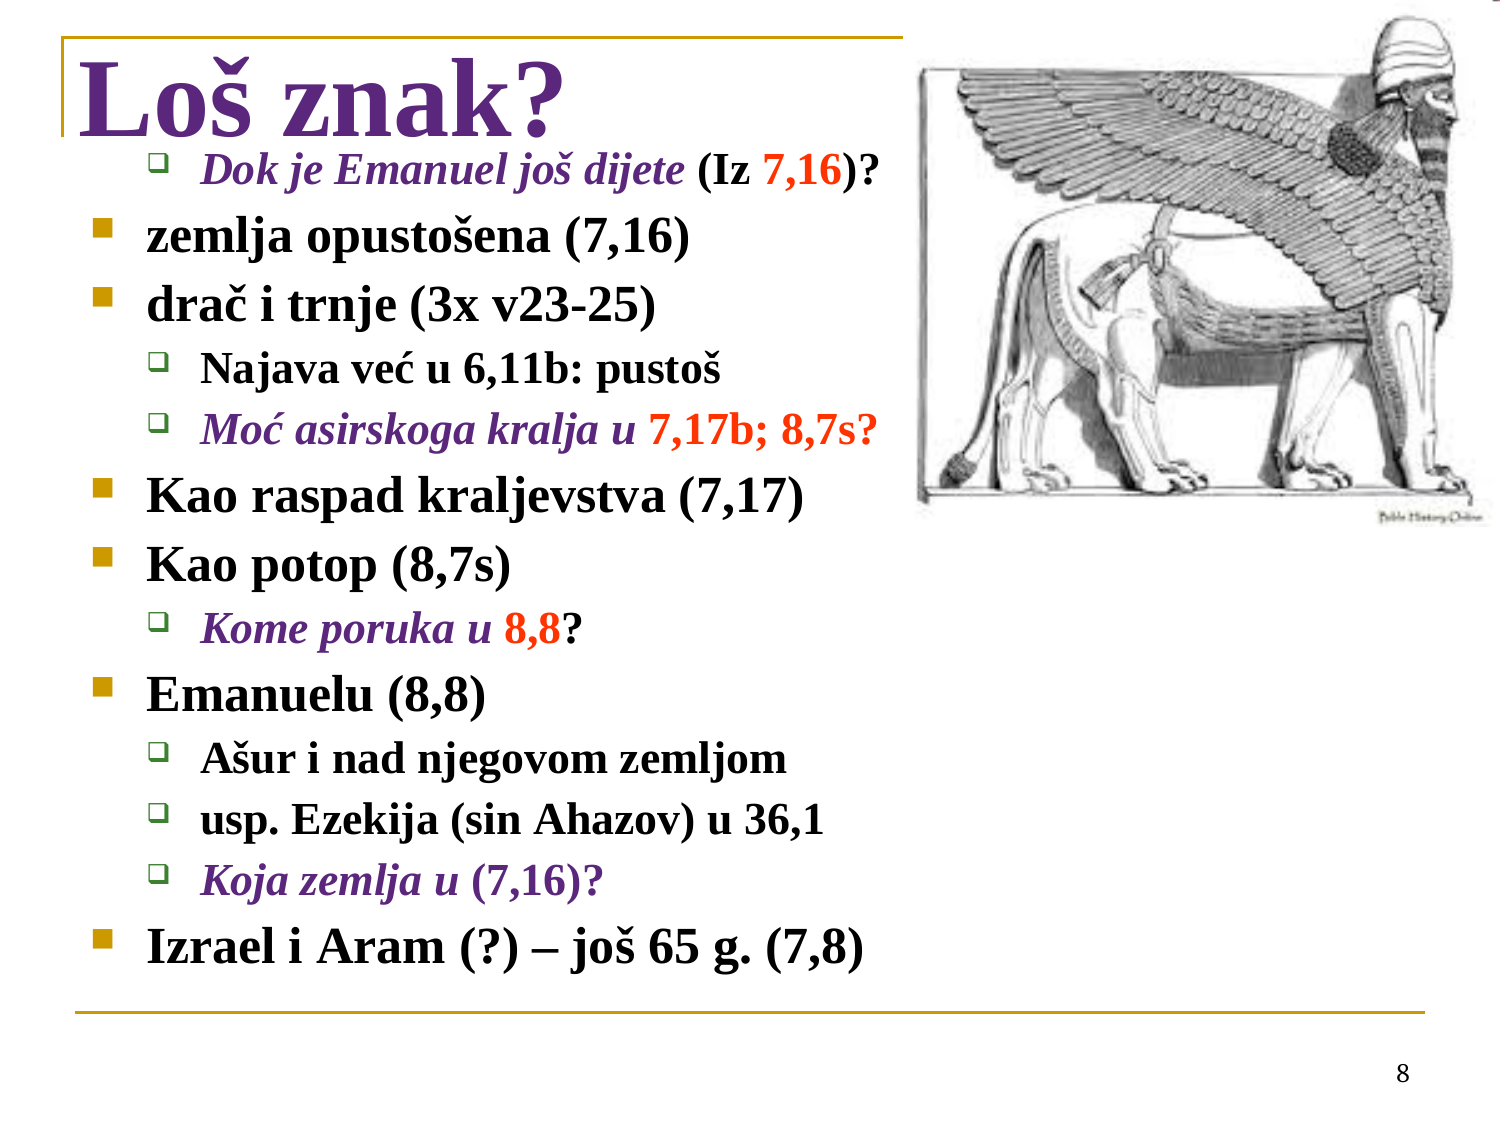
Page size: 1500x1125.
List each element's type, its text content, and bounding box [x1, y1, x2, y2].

text_box <number> [1074, 1024, 1426, 1100]
picture [903, 0, 1500, 527]
title Loš znak? [63, 16, 903, 204]
list Dok je Emanuel još dijete (Iz 7,16)? zemlja opustošena (7,16) drač i trnje (3x v23-25) Najava već u 6,11b: pustoš Moć asirskoga kralja u 7,17b; 8,7s? Kao raspad kraljevstva (7,17) Kao potop (8,7s) Kome poruka u 8,8? Emanuelu (8,8) Ašur i nad njegovom zemljom usp. Ezekija (sin Ahazov) u 36,1 Koja zemlja u (7,16)? Izrael i Aram (?) – još 65 g. (7,8) [75, 137, 963, 1006]
